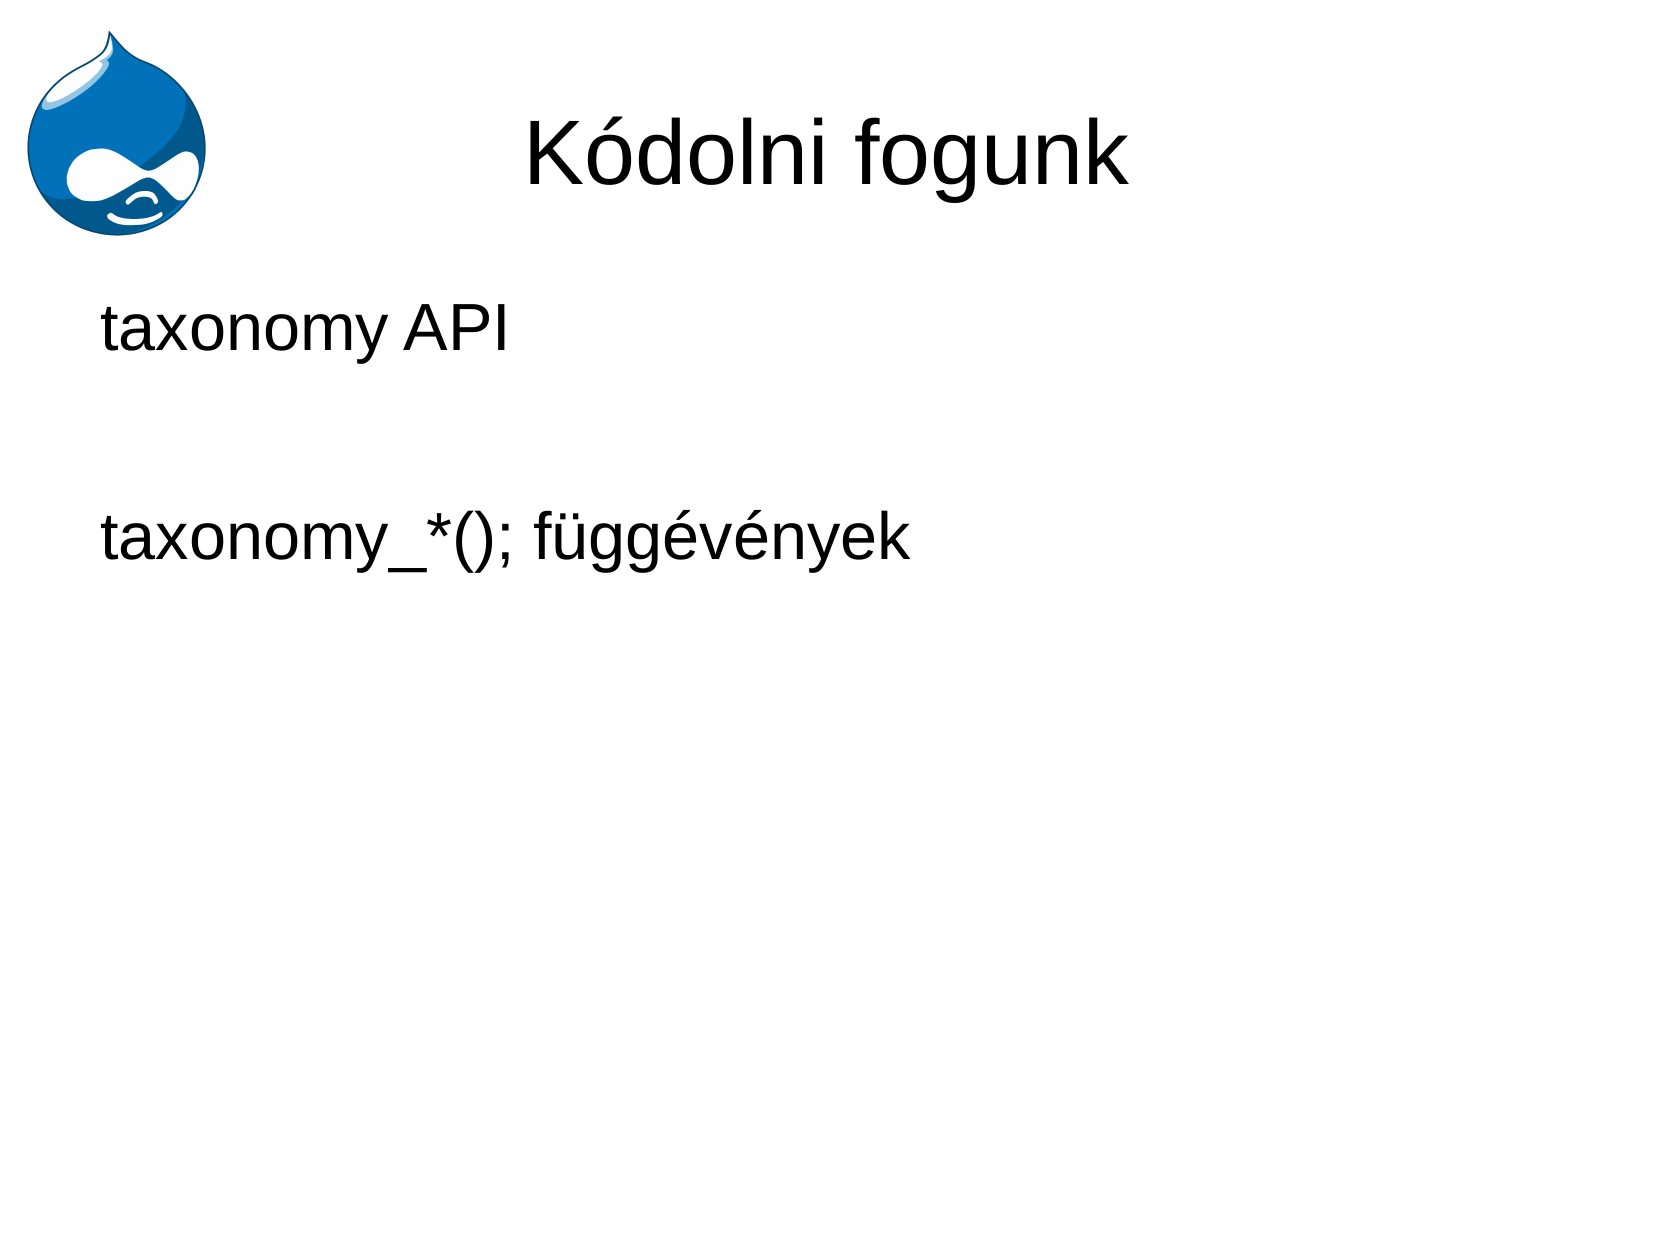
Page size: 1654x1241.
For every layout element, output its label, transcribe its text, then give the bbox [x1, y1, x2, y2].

list taxonomy API taxonomy_*(); függévények [82, 290, 1571, 1109]
title Kódolni fogunk [82, 49, 1571, 257]
picture [26, 29, 207, 237]
